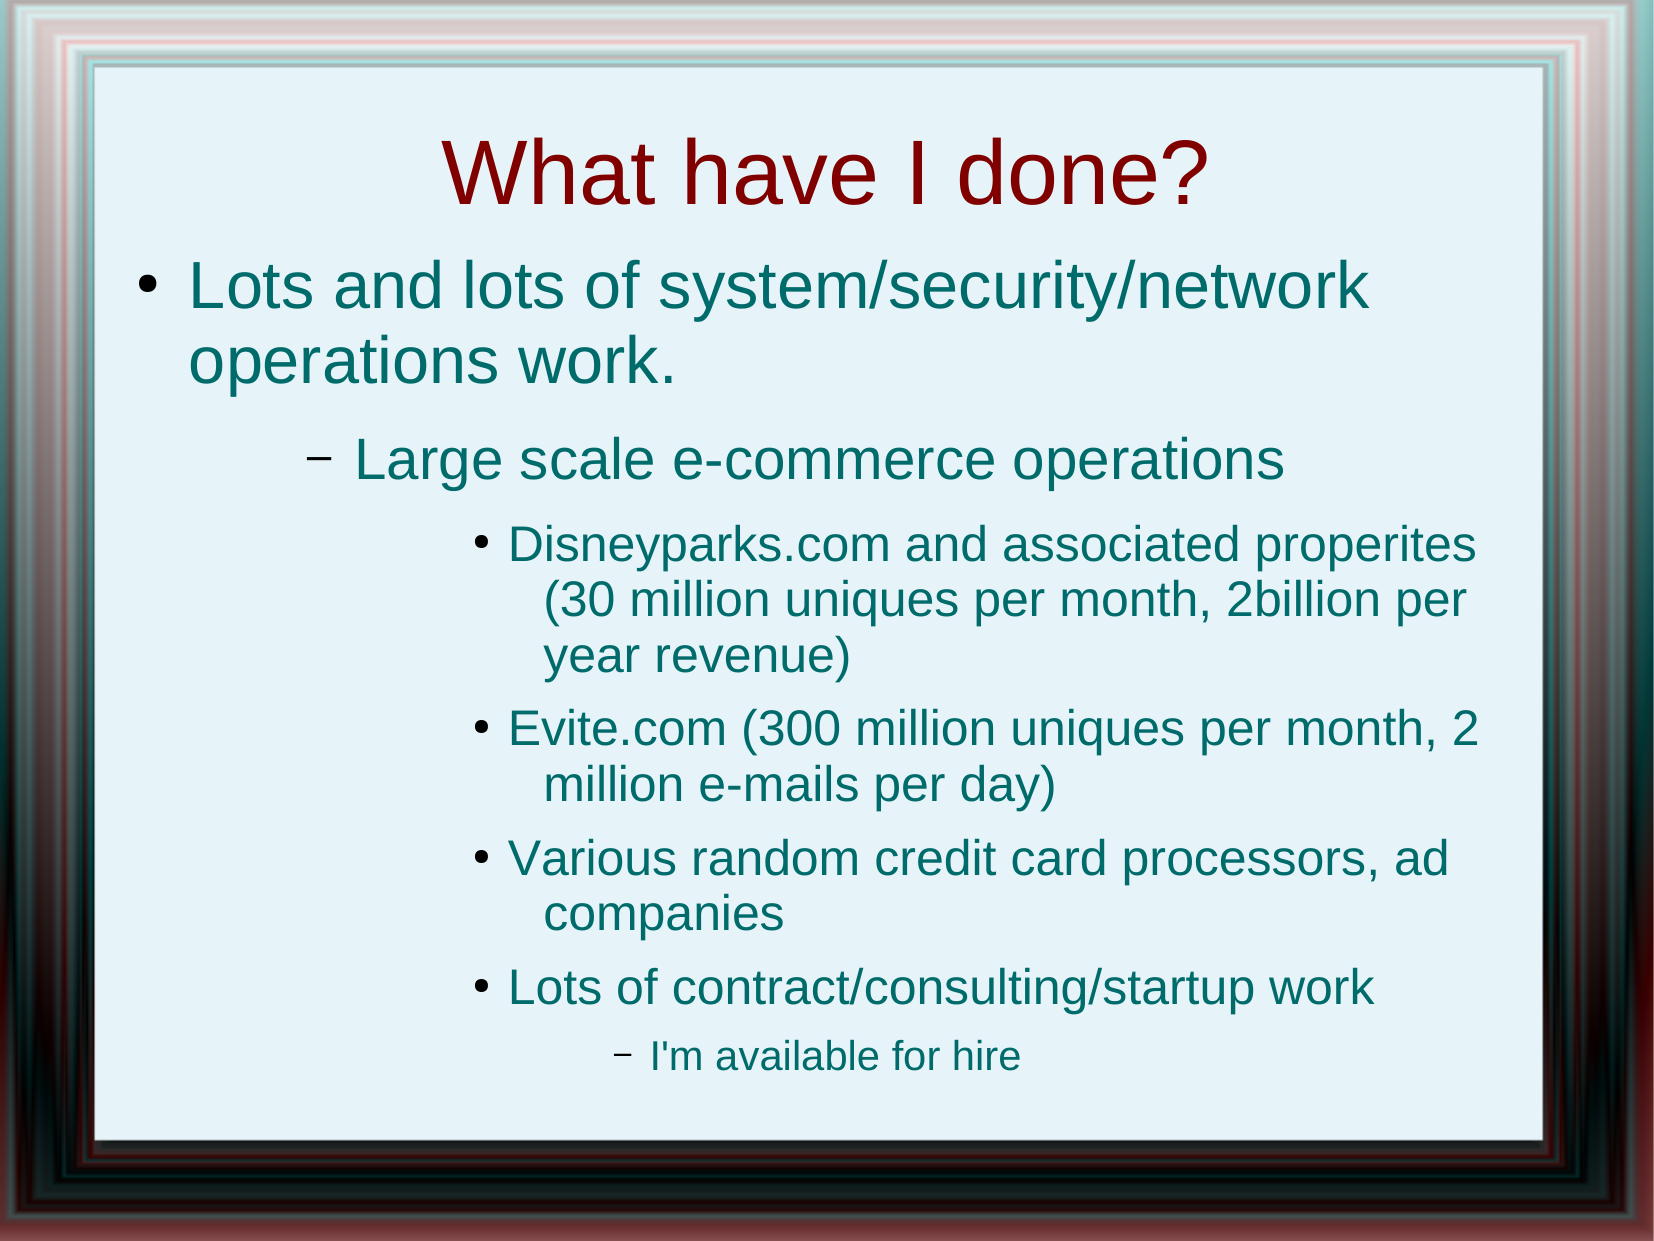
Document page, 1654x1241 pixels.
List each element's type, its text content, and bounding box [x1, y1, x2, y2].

picture [0, 0, 1654, 1241]
title What have I done? [118, 95, 1536, 250]
list Lots and lots of system/security/network operations work. Large scale e-commerce operations Disneyparks.com and associated properites (30 million uniques per month, 2billion per year revenue) Evite.com (300 million uniques per month, 2 million e-mails per day) Various random credit card processors, ad companies Lots of contract/consulting/startup work I'm available for hire [118, 248, 1506, 1080]
